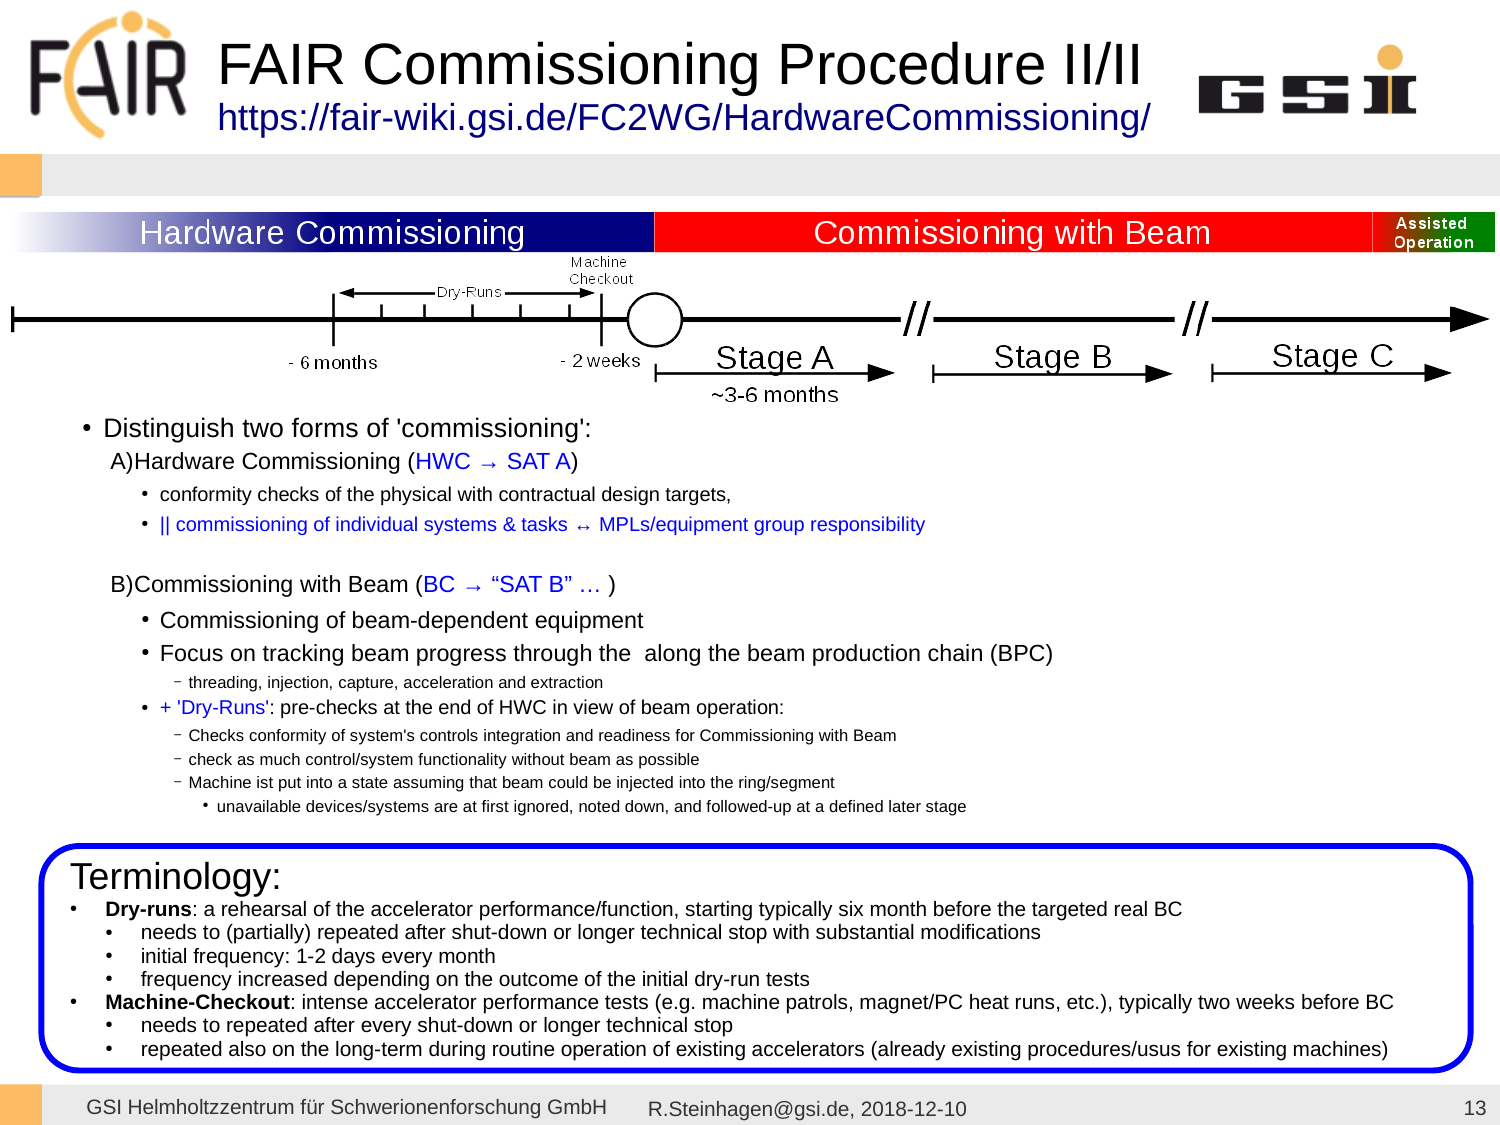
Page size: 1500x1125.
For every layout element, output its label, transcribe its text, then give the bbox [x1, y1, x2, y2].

text_box Terminology: Dry-runs: a rehearsal of the accelerator performance/function, starting typically six month before the targeted real BC needs to (partially) repeated after shut-down or longer technical stop with substantial modifications initial frequency: 1-2 days every month frequency increased depending on the outcome of the initial dry-run tests Machine-Checkout: intense accelerator performance tests (e.g. machine patrols, magnet/PC heat runs, etc.), typically two weeks before BC needs to repeated after every shut-down or longer technical stop repeated also on the long-term during routine operation of existing accelerators (already existing procedures/usus for existing machines) [41, 846, 1471, 1071]
title FAIR Commissioning Procedure II/II https://fair-wiki.gsi.de/FC2WG/HardwareCommissioning/ [217, 22, 1180, 149]
list Distinguish two forms of 'commissioning': Hardware Commissioning (HWC → SAT A) conformity checks of the physical with contractual design targets, || commissioning of individual systems & tasks ↔ MPLs/equipment group responsibility Commissioning with Beam (BC → “SAT B” … ) Commissioning of beam-dependent equipment Focus on tracking beam progress through the along the beam production chain (BPC) threading, injection, capture, acceleration and extraction + 'Dry-Runs': pre-checks at the end of HWC in view of beam operation: Checks conformity of system's controls integration and readiness for Commissioning with Beam check as much control/system functionality without beam as possible Machine ist put into a state assuming that beam could be injected into the ring/segment unavailable devices/systems are at first ignored, noted down, and followed-up at a defined later stage [75, 413, 1426, 823]
picture [1197, 42, 1419, 117]
picture [30, 9, 187, 141]
picture [10, 212, 1495, 403]
